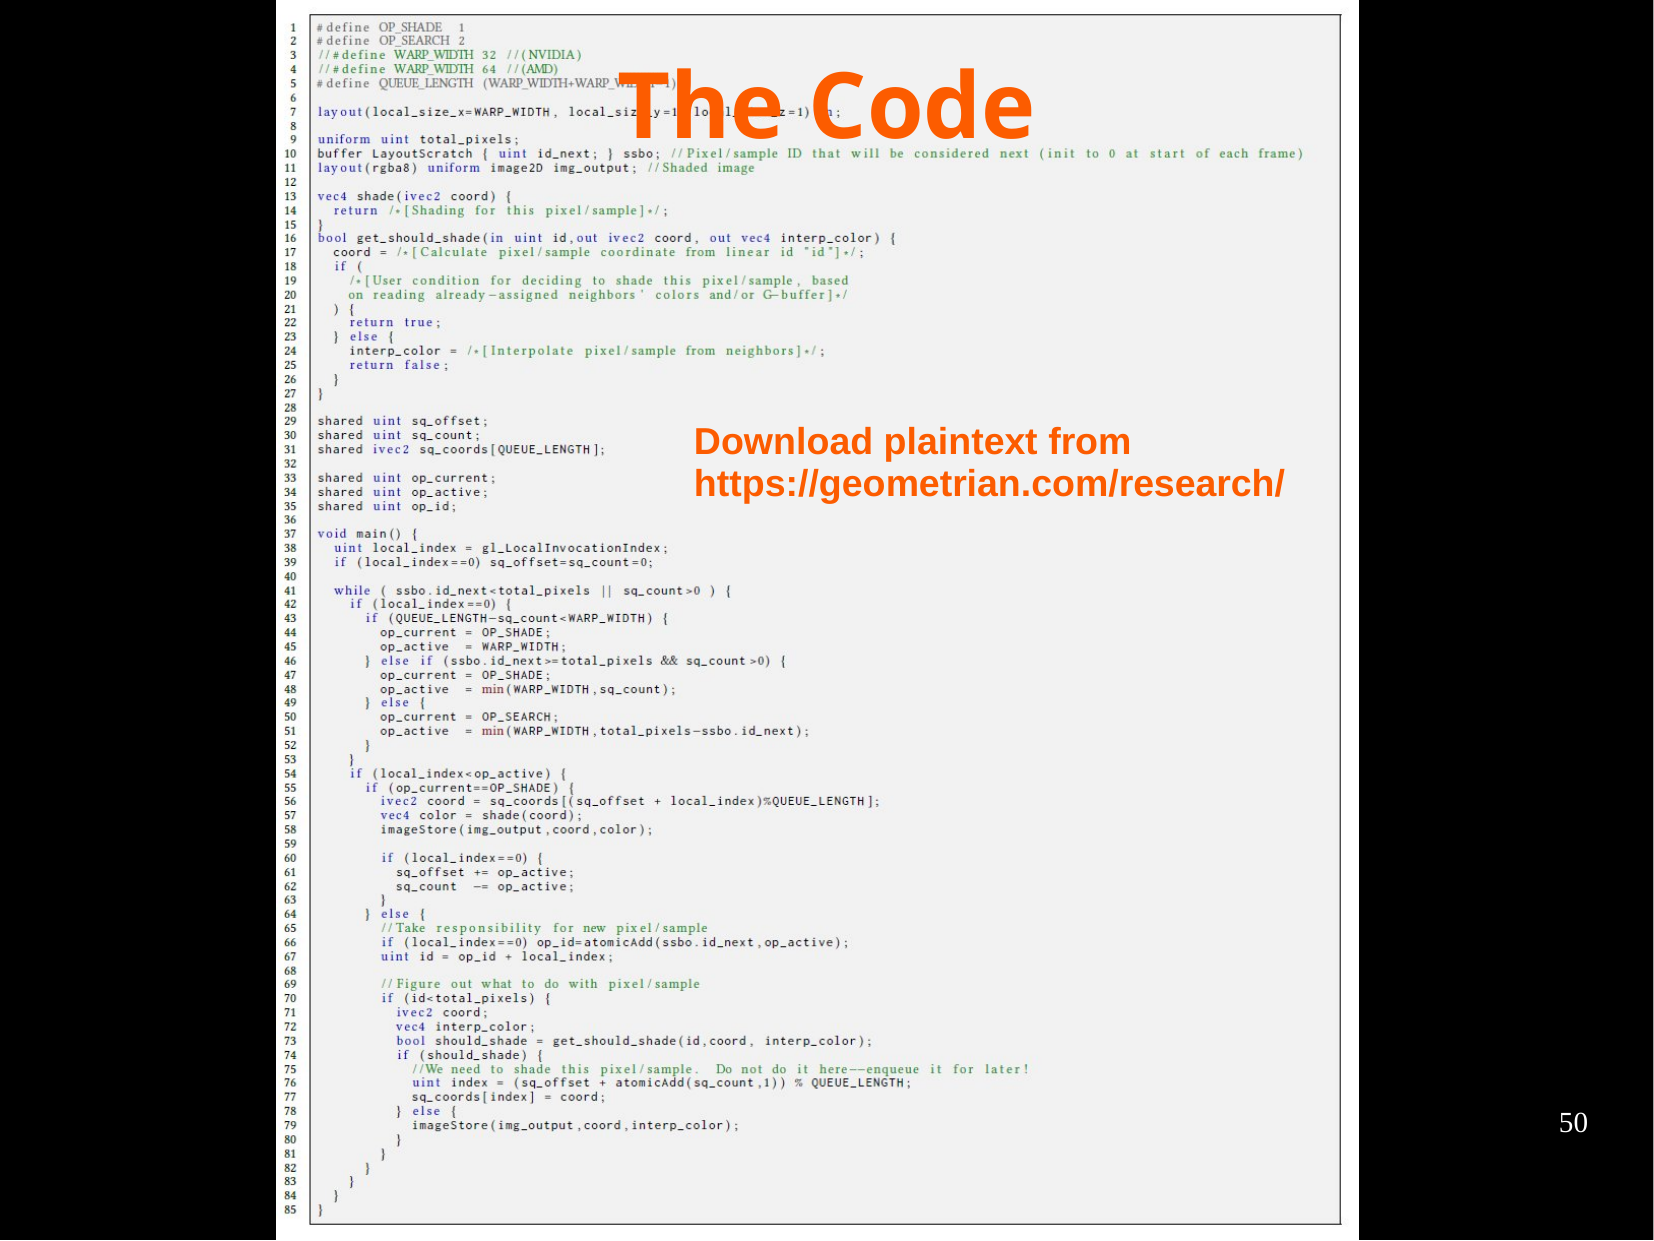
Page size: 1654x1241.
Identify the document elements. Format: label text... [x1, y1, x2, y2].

title The Code [0, 0, 1654, 207]
picture [276, 207, 1359, 1241]
text_box Download plaintext from https://geometrian.com/research/ [679, 413, 1329, 532]
